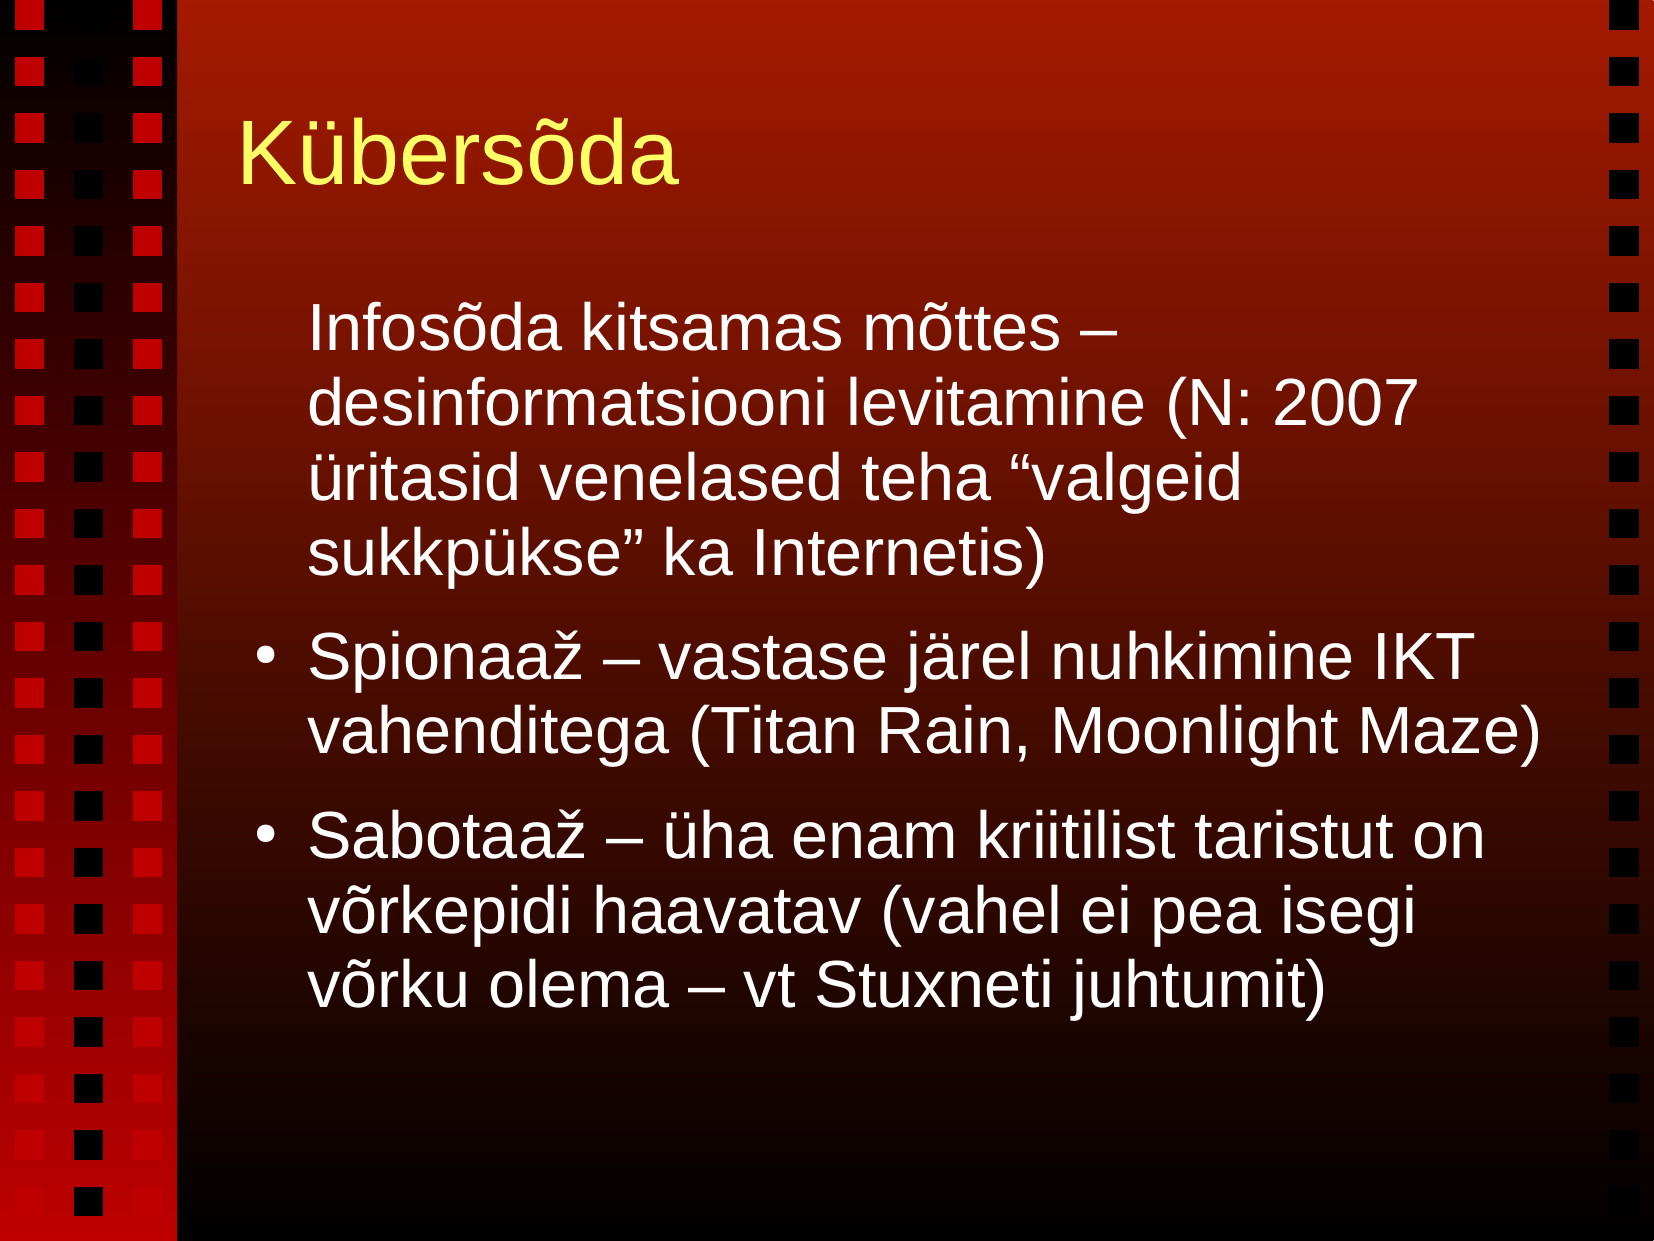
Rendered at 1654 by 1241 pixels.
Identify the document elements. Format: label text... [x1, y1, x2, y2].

list Infosõda kitsamas mõttes – desinformatsiooni levitamine (N: 2007 üritasid venelased teha “valgeid sukkpükse” ka Internetis) Spionaaž – vastase järel nuhkimine IKT vahenditega (Titan Rain, Moonlight Maze) Sabotaaž – üha enam kriitilist taristut on võrkepidi haavatav (vahel ei pea isegi võrku olema – vt Stuxneti juhtumit) [236, 290, 1571, 1109]
title Kübersõda [236, 49, 1571, 257]
